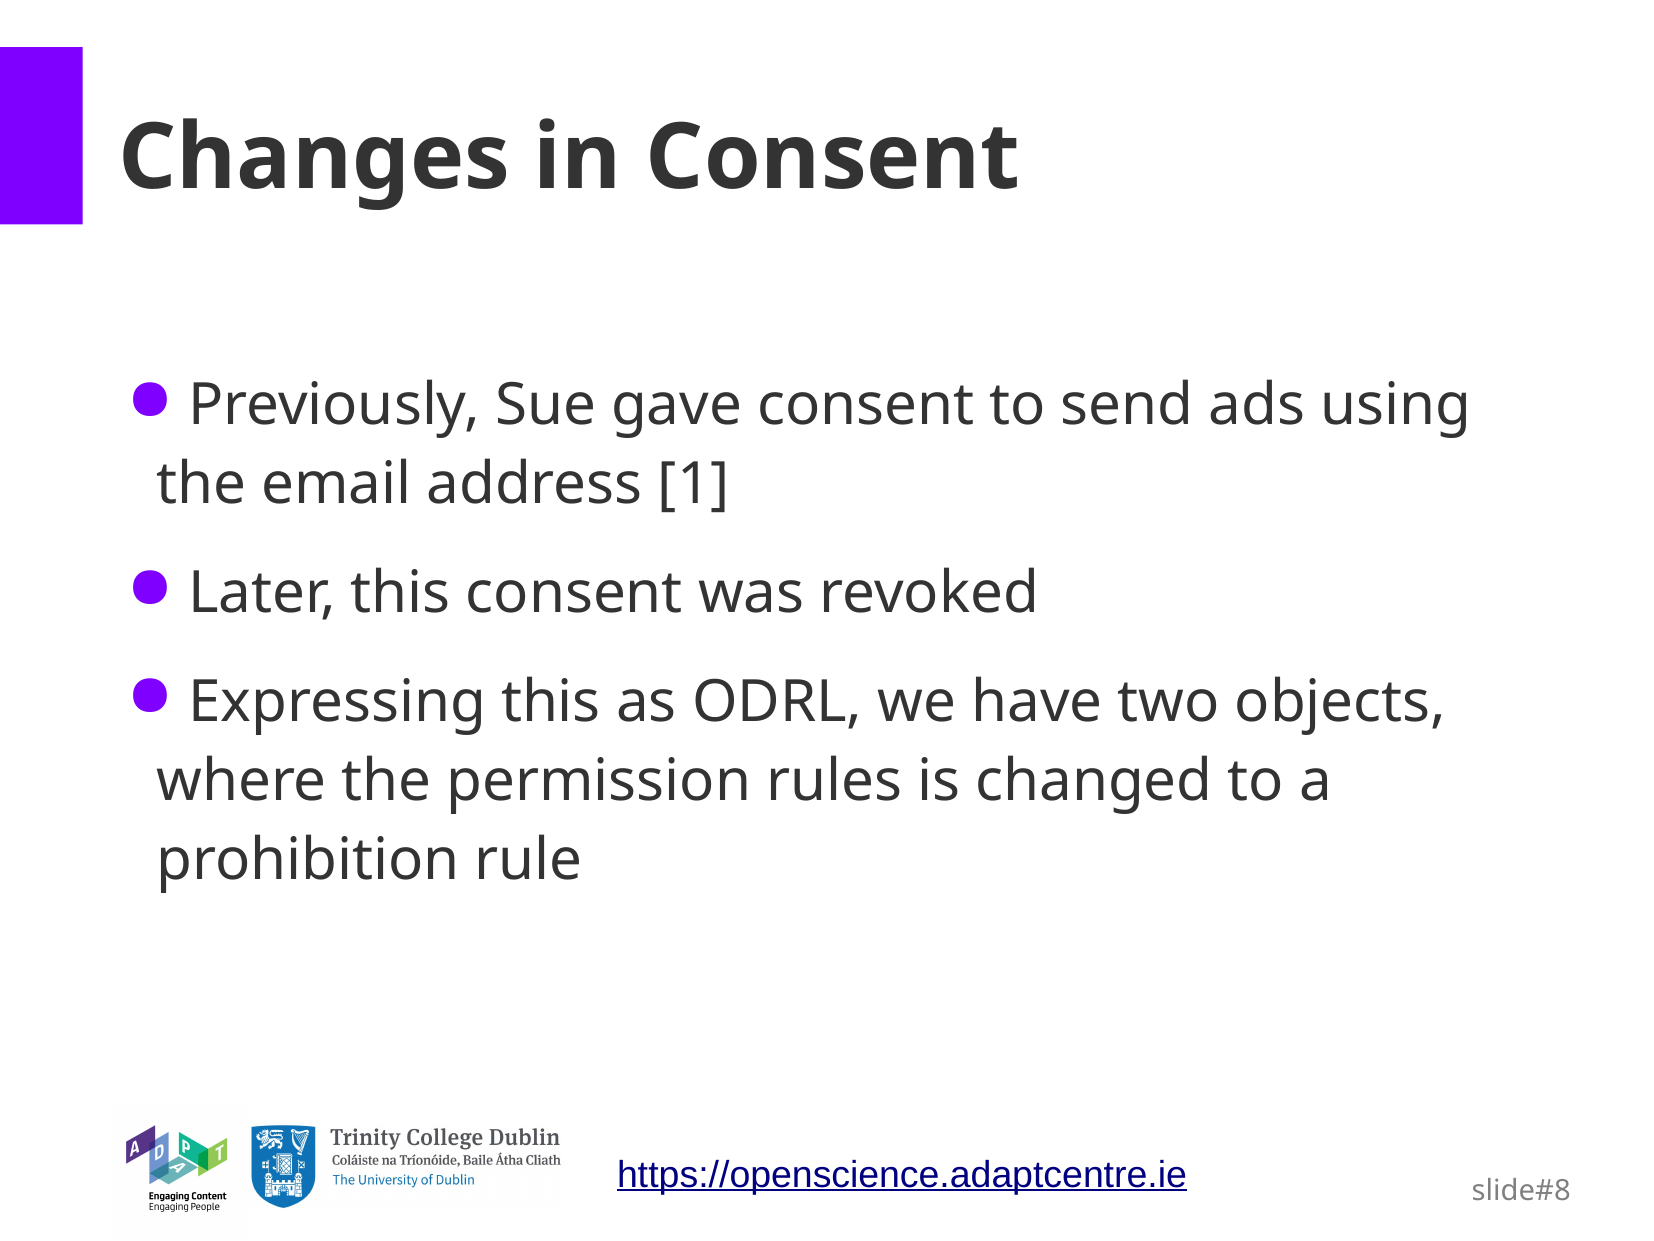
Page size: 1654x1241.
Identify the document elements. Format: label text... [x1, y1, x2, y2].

title Changes in Consent [118, 49, 1571, 257]
picture [106, 1098, 247, 1239]
list Previously, Sue gave consent to send ads using the email address [1] Later, this consent was revoked Expressing this as ODRL, we have two objects, where the permission rules is changed to a prohibition rule [118, 362, 1536, 1066]
picture [248, 1122, 564, 1211]
